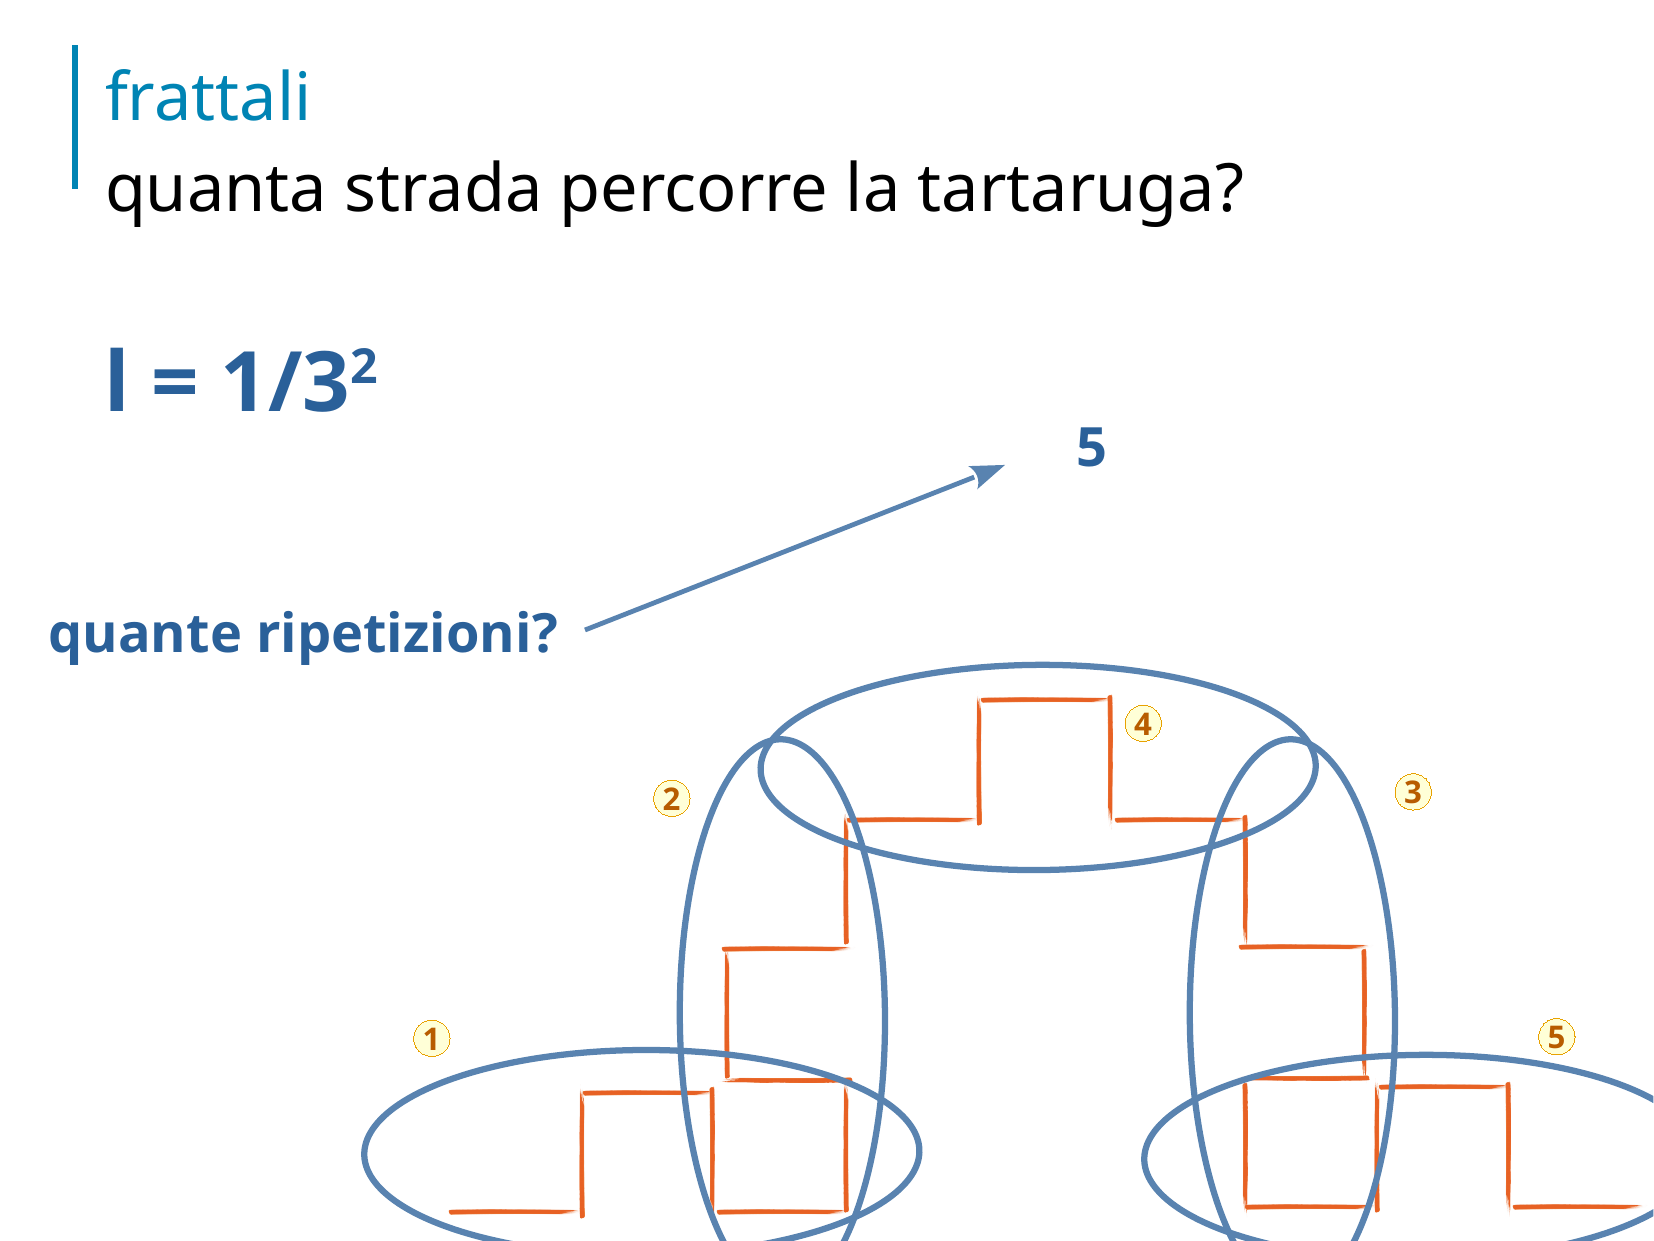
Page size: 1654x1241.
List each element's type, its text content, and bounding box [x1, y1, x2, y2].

picture [1395, 1081, 1514, 1217]
picture [717, 1058, 837, 1083]
picture [1242, 1083, 1365, 1218]
picture [857, 690, 1116, 830]
picture [843, 846, 849, 945]
picture [448, 1083, 681, 1219]
title frattali quanta strada percorre la tartaruga? [105, 49, 1571, 200]
picture [1254, 1061, 1370, 1084]
picture [1374, 1077, 1389, 1172]
text_box l = 1/32 [90, 320, 392, 436]
text_box 3 [1395, 773, 1432, 811]
picture [1234, 1075, 1245, 1079]
picture [721, 943, 856, 1051]
text_box quante ripetizioni? [45, 585, 562, 678]
picture [716, 1085, 852, 1215]
picture [688, 1087, 719, 1212]
picture [1222, 814, 1250, 832]
picture [1238, 838, 1374, 1054]
picture [1512, 1204, 1648, 1210]
text_box 5 [1028, 405, 1156, 485]
text_box 5 [1538, 1018, 1576, 1055]
picture [1371, 1183, 1380, 1213]
picture [1114, 817, 1216, 823]
picture [843, 809, 850, 839]
text_box 1 [413, 1020, 451, 1057]
text_box 2 [653, 780, 691, 817]
text_box 4 [1125, 705, 1162, 742]
